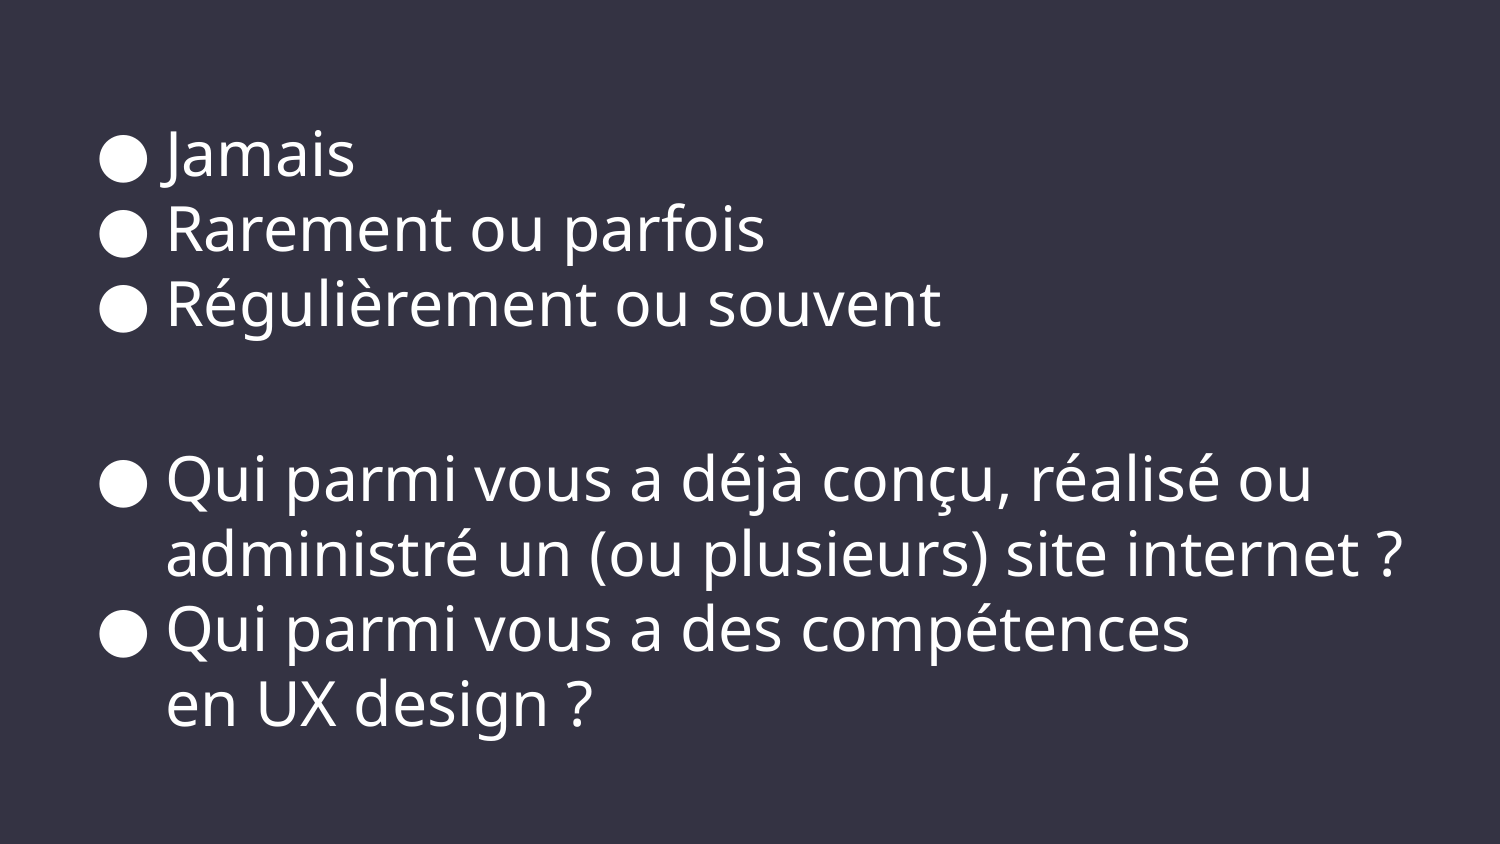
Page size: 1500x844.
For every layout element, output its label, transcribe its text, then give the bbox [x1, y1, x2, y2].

list Jamais Rarement ou parfois Régulièrement ou souvent Qui parmi vous a déjà conçu, réalisé ou administré un (ou plusieurs) site internet ? Qui parmi vous a des compétences en UX design ? [75, 99, 1436, 808]
